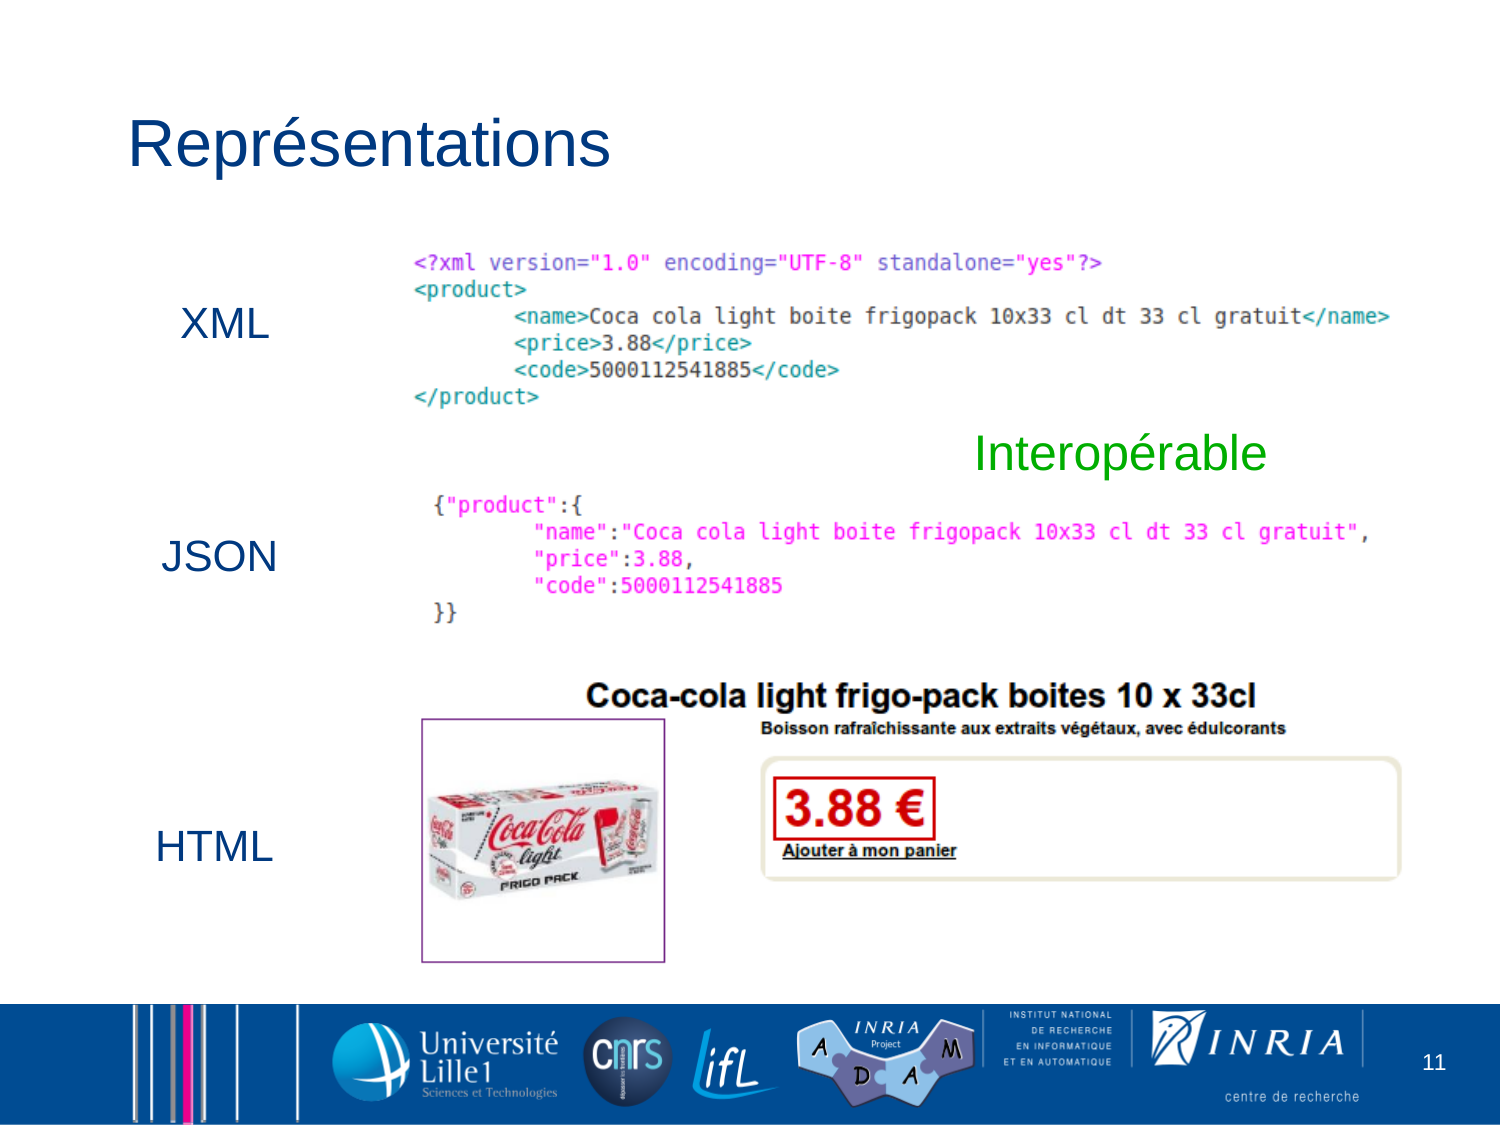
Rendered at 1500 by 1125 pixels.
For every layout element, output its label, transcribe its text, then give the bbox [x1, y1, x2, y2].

picture [430, 486, 1384, 636]
picture [411, 239, 1404, 417]
list HTML [140, 810, 314, 892]
picture [0, 1004, 1500, 1125]
title Représentations [112, 0, 1474, 188]
picture [420, 678, 1413, 971]
list JSON [146, 520, 305, 602]
list XML [165, 287, 286, 369]
text_box Interopérable [944, 413, 1359, 489]
